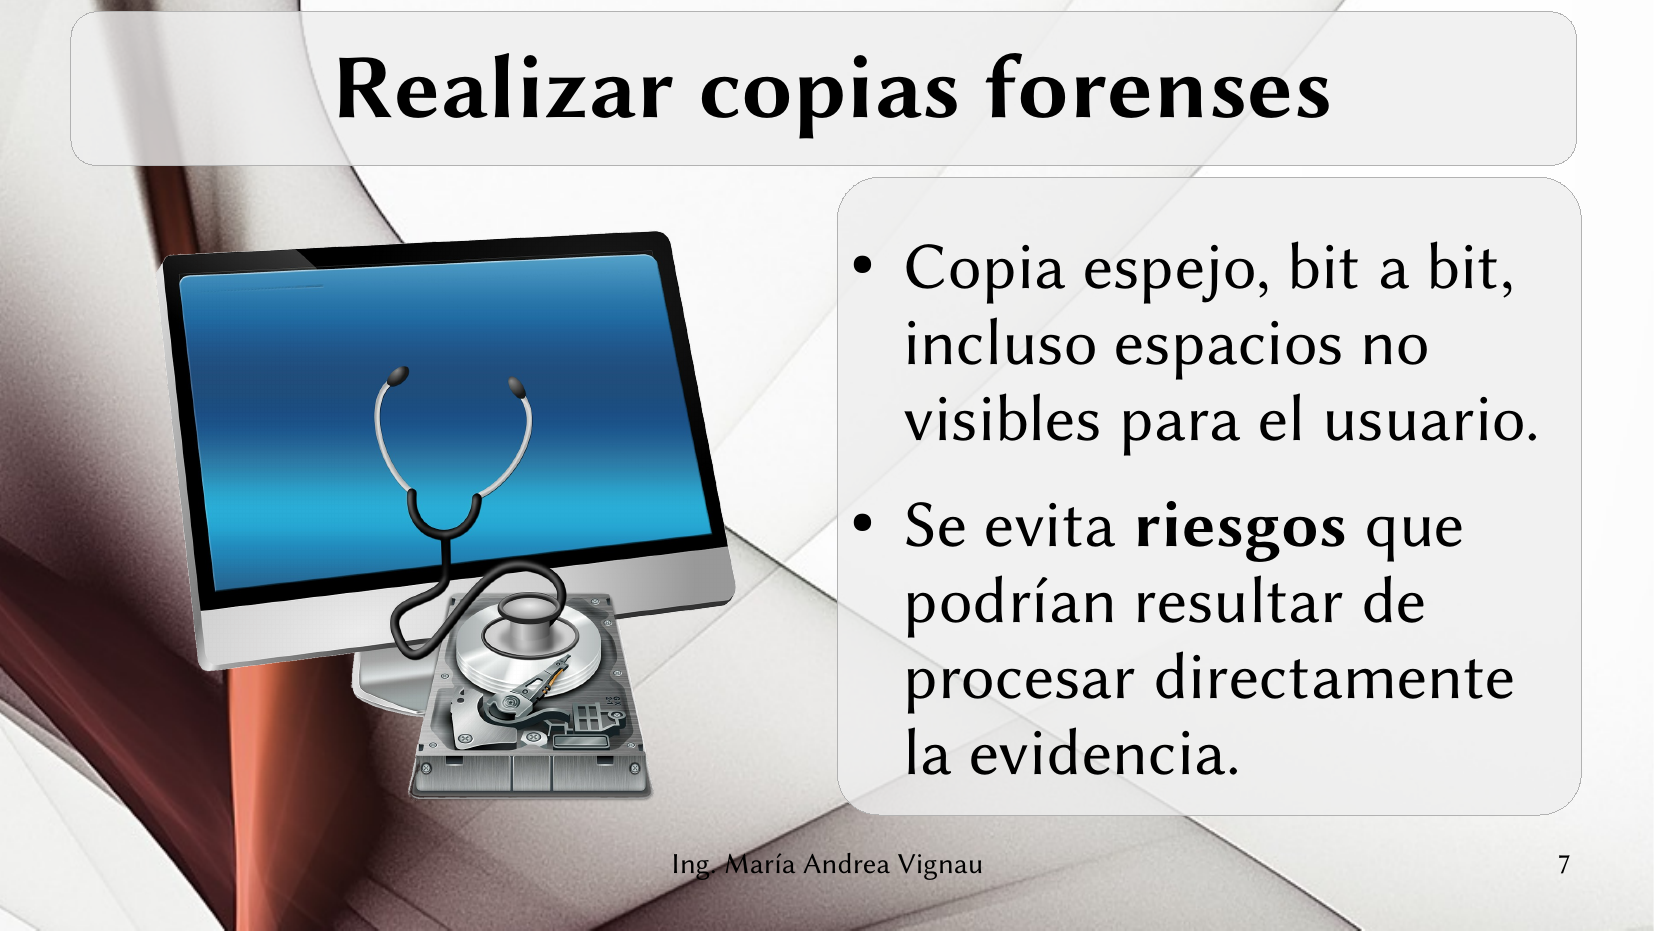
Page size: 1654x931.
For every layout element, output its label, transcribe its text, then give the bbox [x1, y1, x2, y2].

picture [0, 0, 1654, 931]
list Copia espejo, bit a bit, incluso espacios no visibles para el usuario. Se evita riesgos que podrían resultar de procesar directamente la evidencia. [832, 228, 1560, 804]
title Realizar copias forenses [82, 10, 1583, 166]
